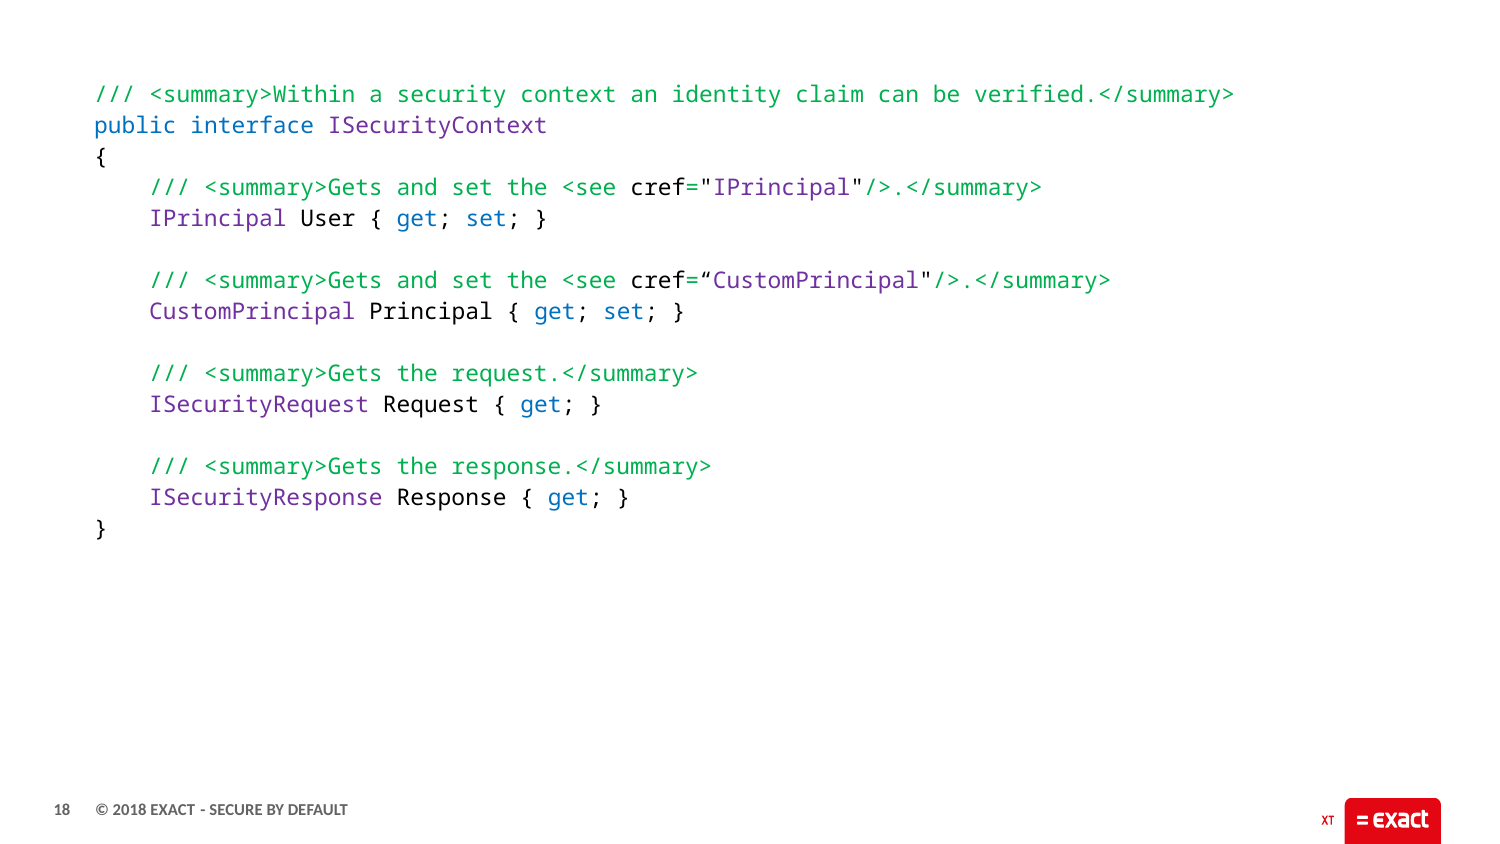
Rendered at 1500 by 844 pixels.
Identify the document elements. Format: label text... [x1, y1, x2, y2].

text_box 18 [38, 786, 96, 832]
list /// <summary>Within a security context an identity claim can be verified.</summary> public interface ISecurityContext { /// <summary>Gets and set the <see cref="IPrincipal"/>.</summary> IPrincipal User { get; set; } /// <summary>Gets and set the <see cref=“CustomPrincipal"/>.</summary> CustomPrincipal Principal { get; set; } /// <summary>Gets the request.</summary> ISecurityRequest Request { get; } /// <summary>Gets the response.</summary> ISecurityResponse Response { get; } } [79, 75, 1421, 752]
text_box - Secure by default [185, 786, 826, 832]
